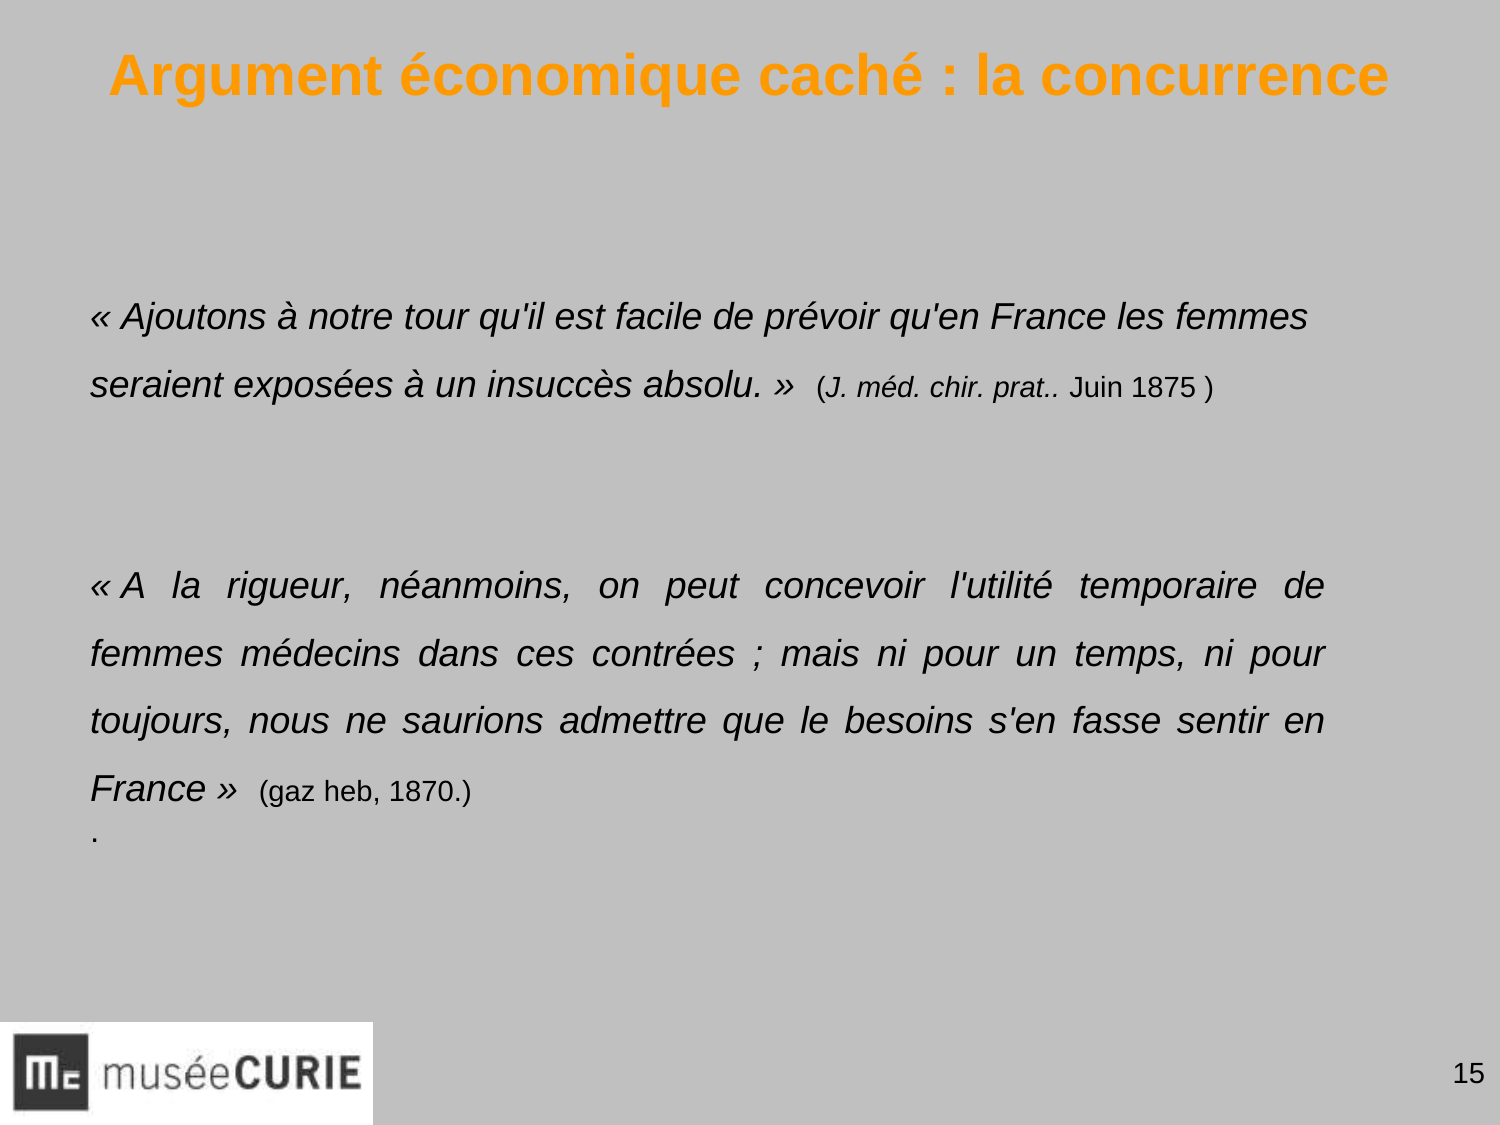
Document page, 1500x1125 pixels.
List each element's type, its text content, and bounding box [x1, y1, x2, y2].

text_box <numéro> [1387, 1046, 1500, 1125]
list « Ajoutons à notre tour qu'il est facile de prévoir qu'en France les femmes seraient exposées à un insuccès absolu. » (J. méd. chir. prat.. Juin 1875 ) « A la rigueur, néanmoins, on peut concevoir l'utilité temporaire de femmes médecins dans ces contrées ; mais ni pour un temps, ni pour toujours, nous ne saurions admettre que le besoins s'en fasse sentir en France » (gaz heb, 1870.) . [74, 262, 1341, 882]
title Argument économique caché : la concurrence [41, 7, 1459, 138]
picture [0, 1022, 373, 1125]
